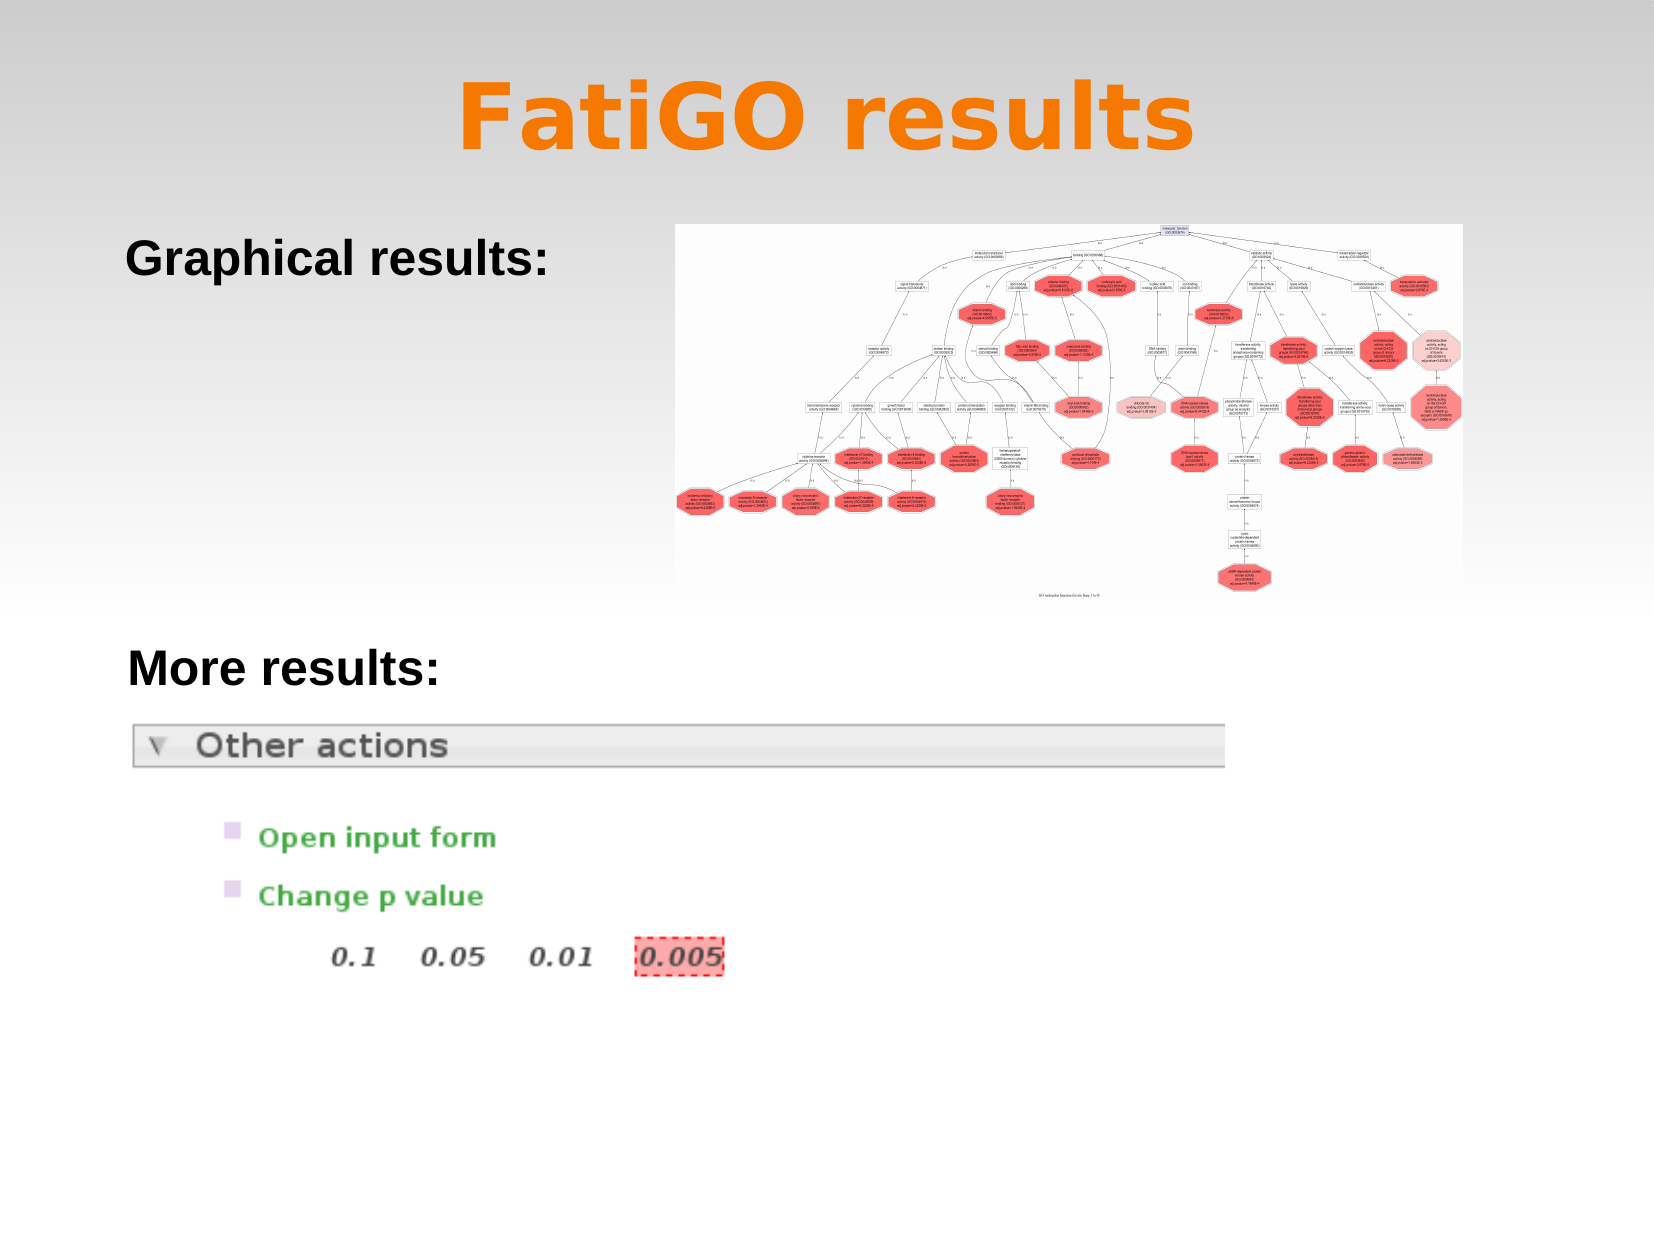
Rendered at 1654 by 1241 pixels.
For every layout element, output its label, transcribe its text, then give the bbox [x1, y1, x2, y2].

title FatiGO results [82, 21, 1571, 214]
text_box More results: [112, 633, 976, 712]
text_box Graphical results: [110, 223, 973, 303]
picture [108, 712, 1225, 1073]
picture [675, 224, 1463, 601]
